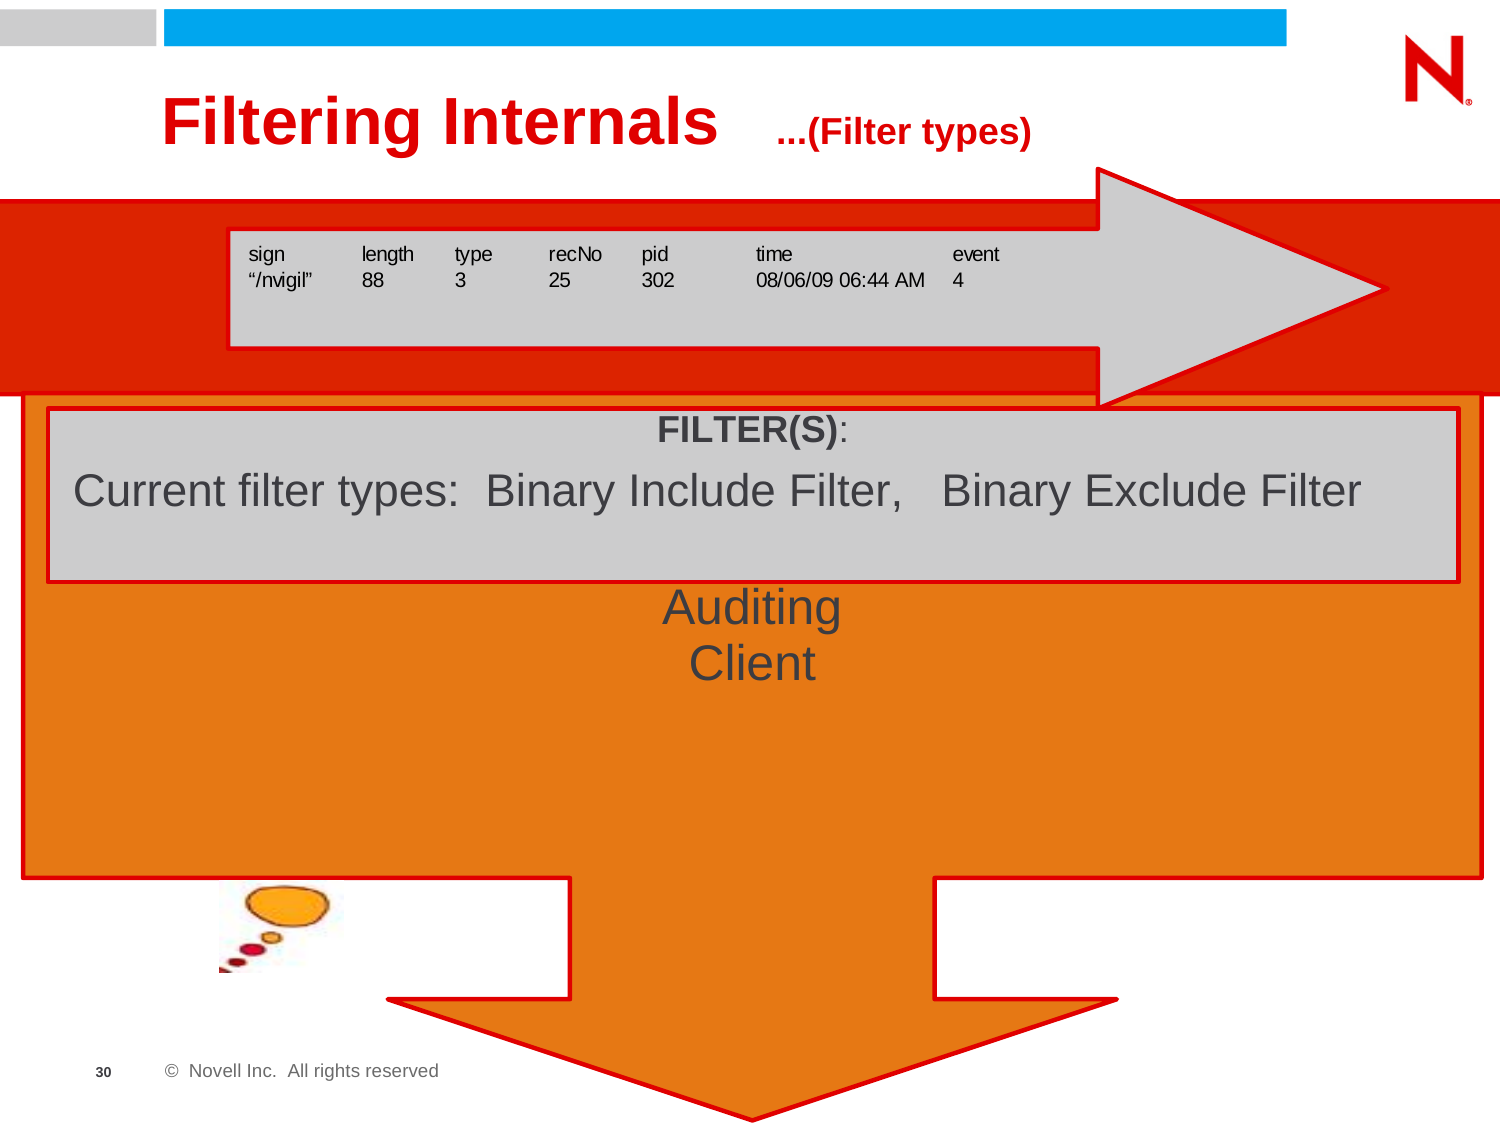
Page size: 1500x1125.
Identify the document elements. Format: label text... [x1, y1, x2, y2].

title Filtering Internals ...(Filter types) [161, 41, 1383, 201]
text_box [0, 168, 1500, 408]
picture [1403, 32, 1473, 107]
text_box Auditing Client [23, 393, 1482, 1121]
chart [246, 244, 1050, 297]
text_box FILTER(S): [47, 408, 1459, 583]
picture [19, 880, 344, 1045]
text_box Current filter types: Binary Include Filter, Binary Exclude Filter [72, 464, 1432, 517]
